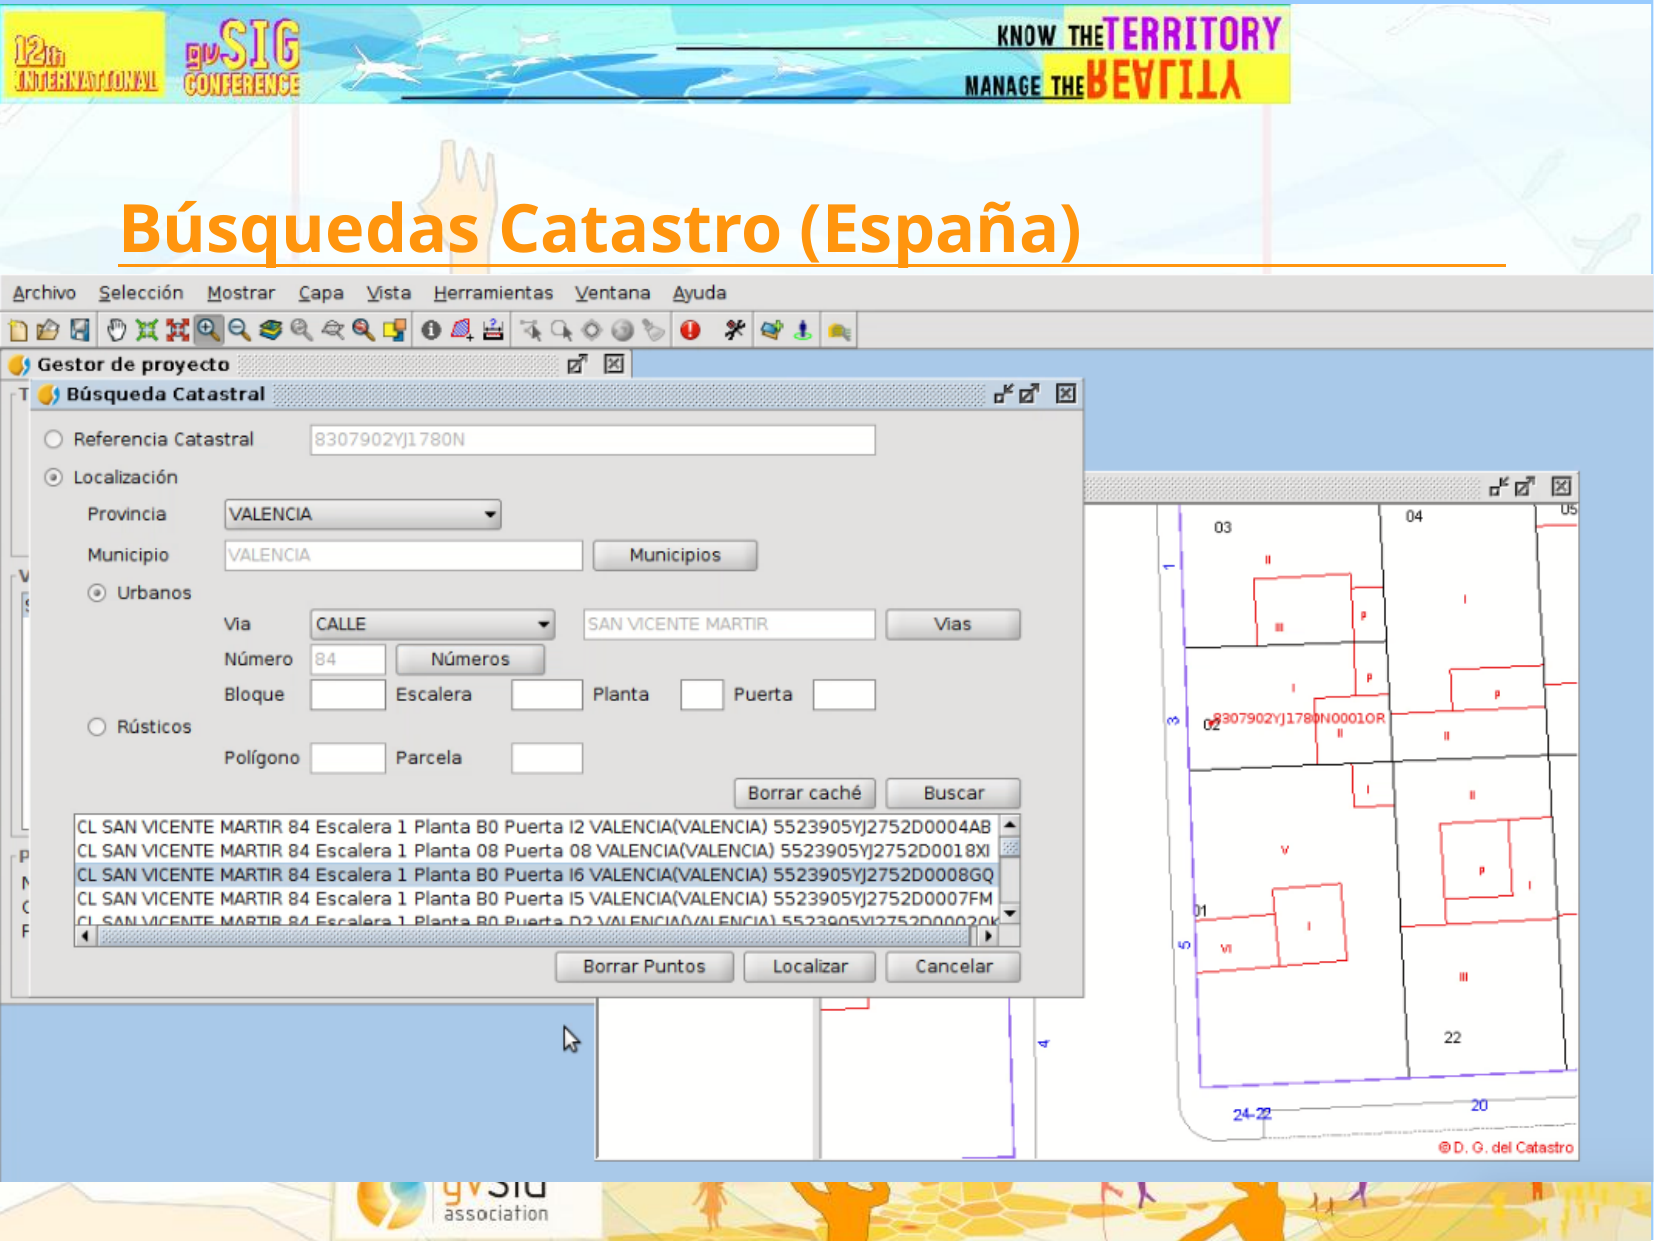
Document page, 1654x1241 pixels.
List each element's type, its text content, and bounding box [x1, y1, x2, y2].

title Búsquedas Catastro (España) [118, 177, 1607, 274]
picture [0, 4, 1654, 1241]
